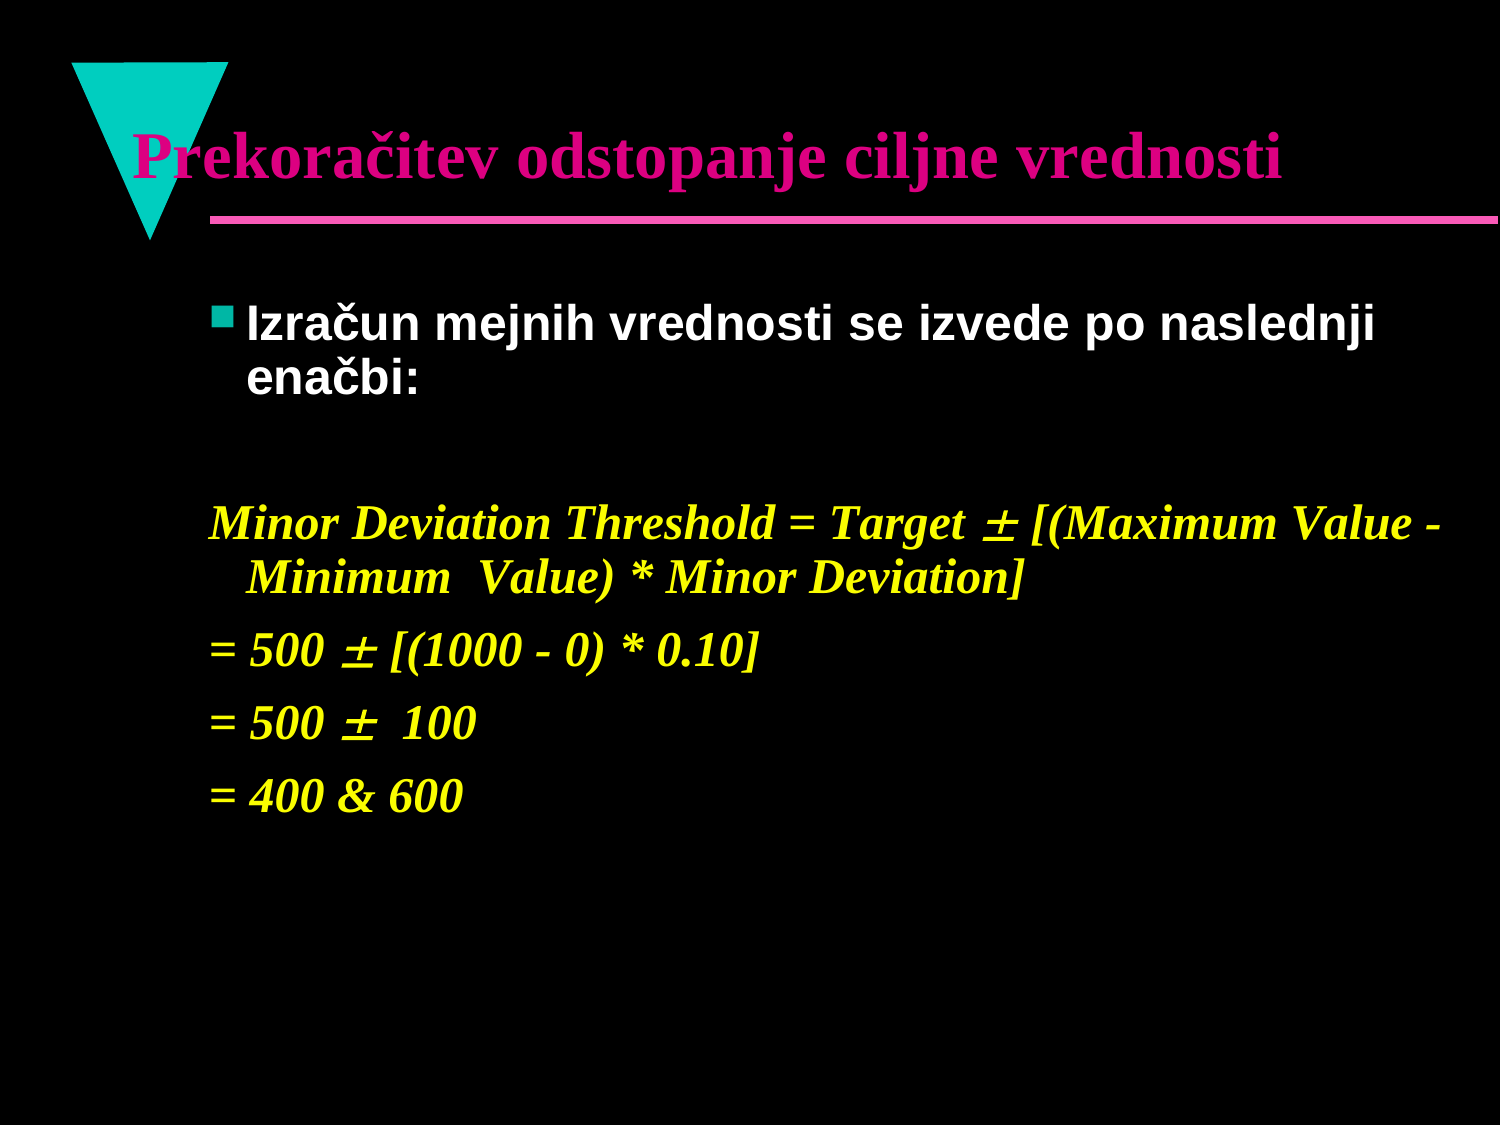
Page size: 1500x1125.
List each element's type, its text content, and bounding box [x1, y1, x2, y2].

list Izračun mejnih vrednosti se izvede po naslednji enačbi: Minor Deviation Threshold = Target  [(Maximum Value - Minimum_Value) * Minor Deviation] = 500  [(1000 - 0) * 0.10] = 500  100 = 400 & 600 [118, 289, 1500, 963]
title Prekoračitev odstopanje ciljne vrednosti [117, 63, 1500, 251]
